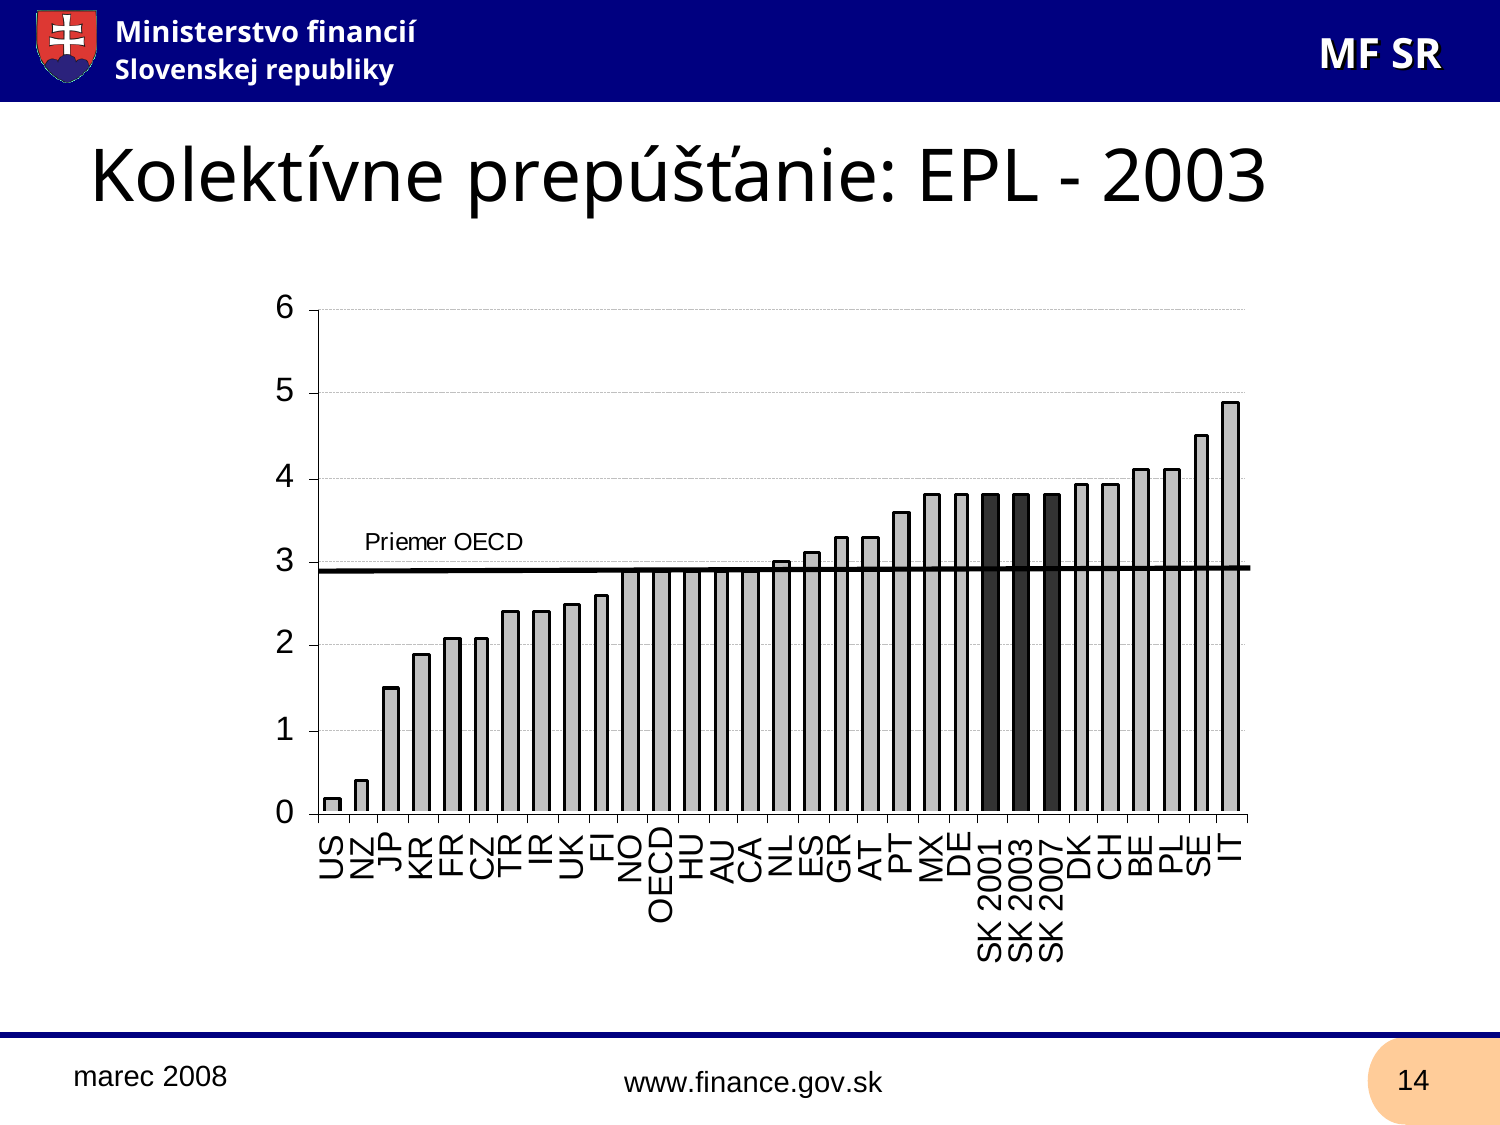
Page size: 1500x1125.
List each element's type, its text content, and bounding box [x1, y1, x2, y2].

picture [253, 235, 1294, 1021]
title Kolektívne prepúšťanie: EPL - 2003 [75, 113, 1426, 233]
